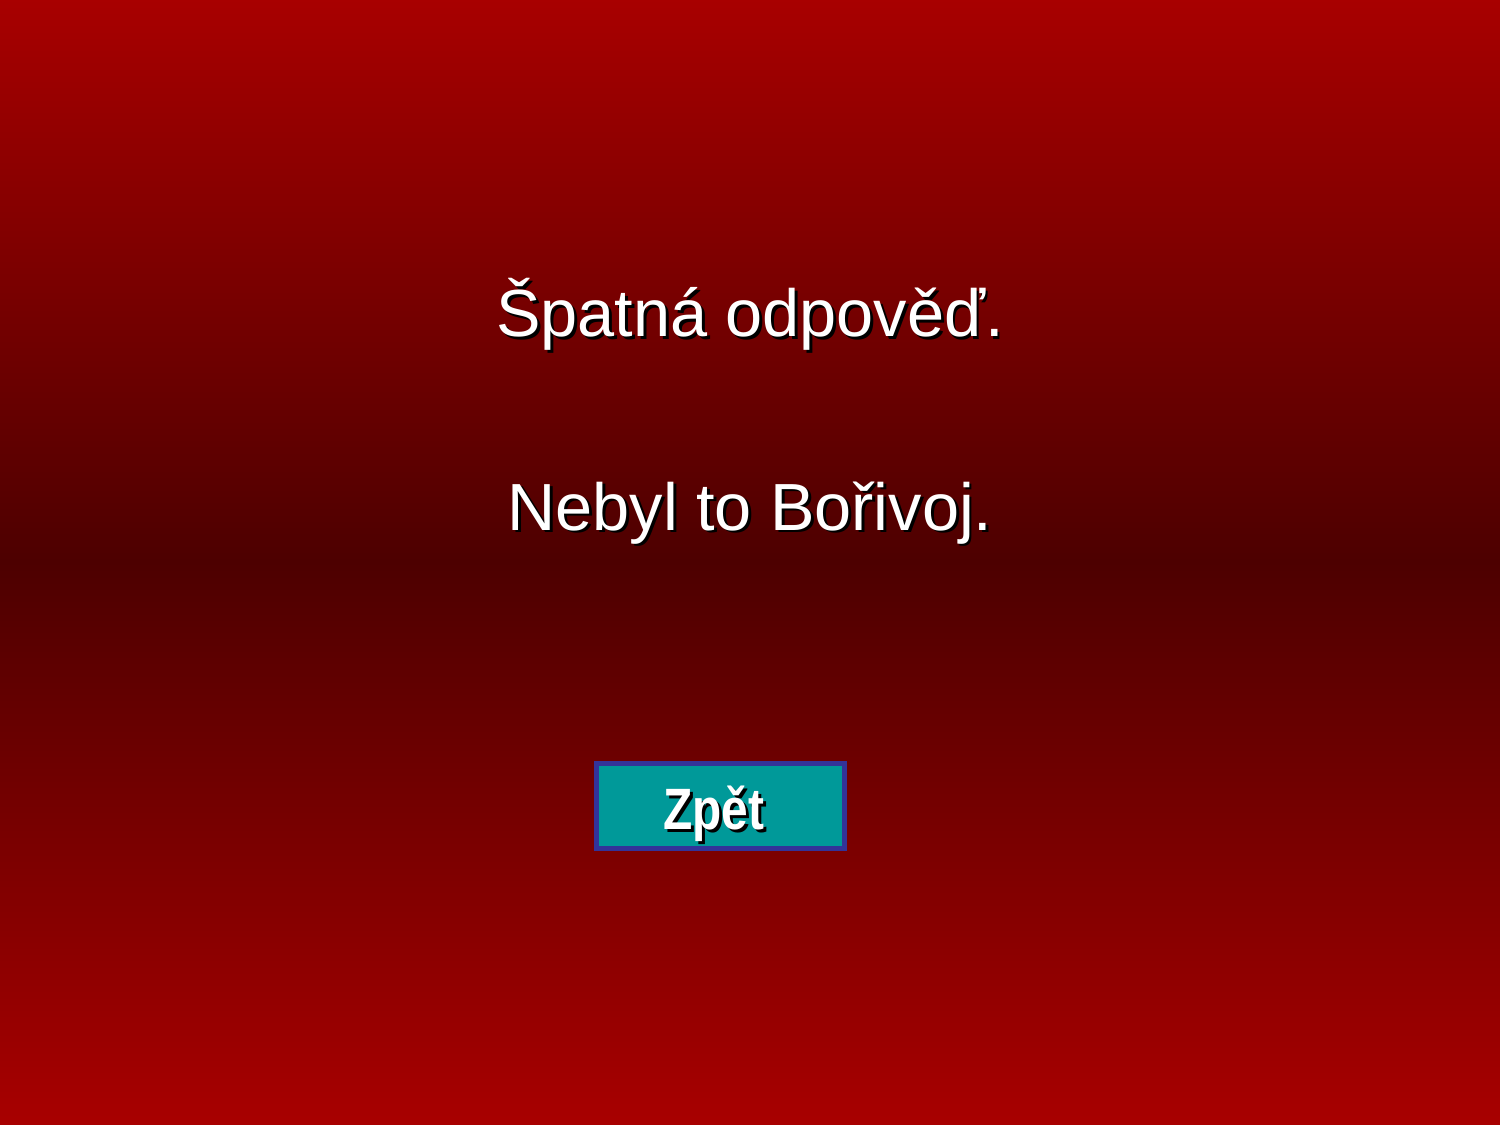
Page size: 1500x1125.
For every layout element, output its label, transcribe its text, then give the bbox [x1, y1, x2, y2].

list Špatná odpověď. Nebyl to Bořivoj. [75, 262, 1426, 1006]
text_box Zpět [596, 763, 845, 849]
